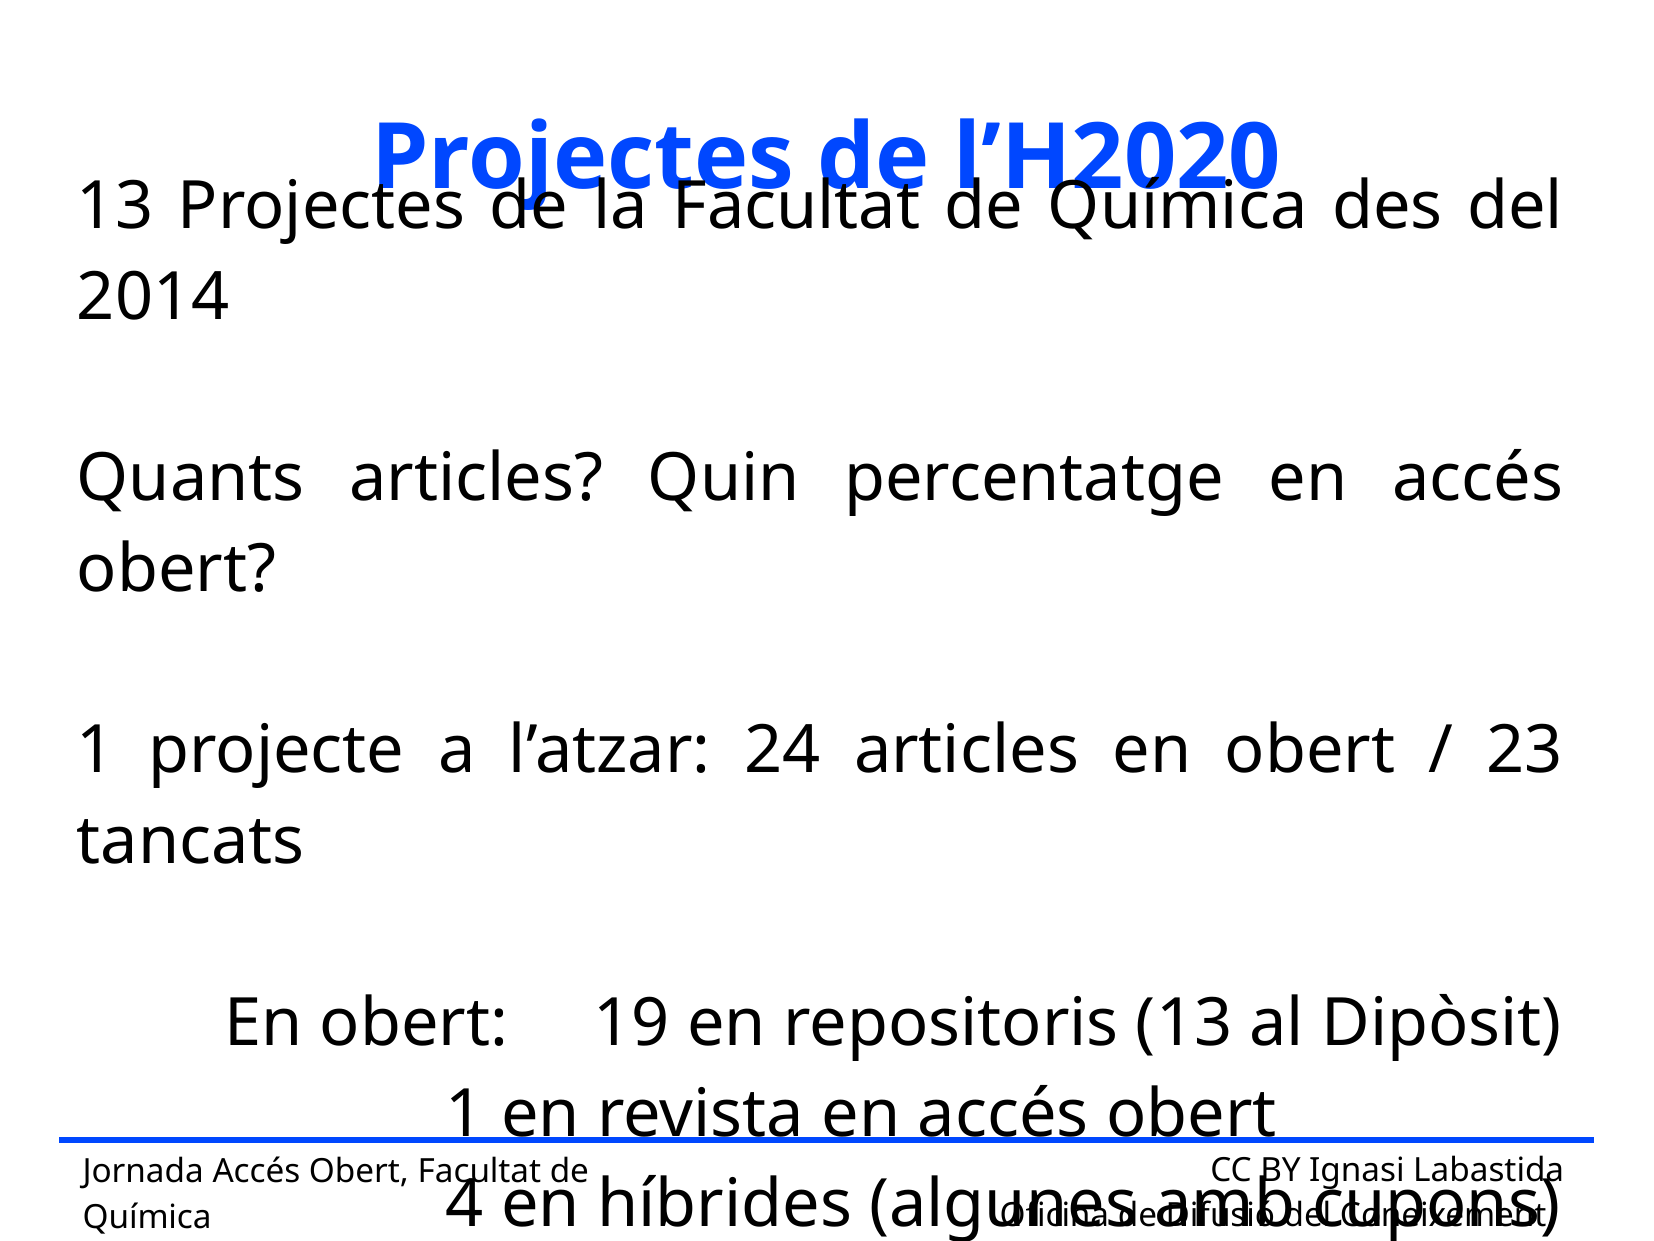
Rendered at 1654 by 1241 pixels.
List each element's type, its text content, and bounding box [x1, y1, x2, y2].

subtitle 13 Projectes de la Facultat de Química des del 2014 Quants articles? Quin percentatge en accés obert? 1 projecte a l’atzar: 24 articles en obert / 23 tancats En obert: 19 en repositoris (13 al Dipòsit) 1 en revista en accés obert 4 en híbrides (algunes amb cupons) [76, 283, 1565, 1120]
title Projectes de l’H2020 [82, 49, 1571, 257]
